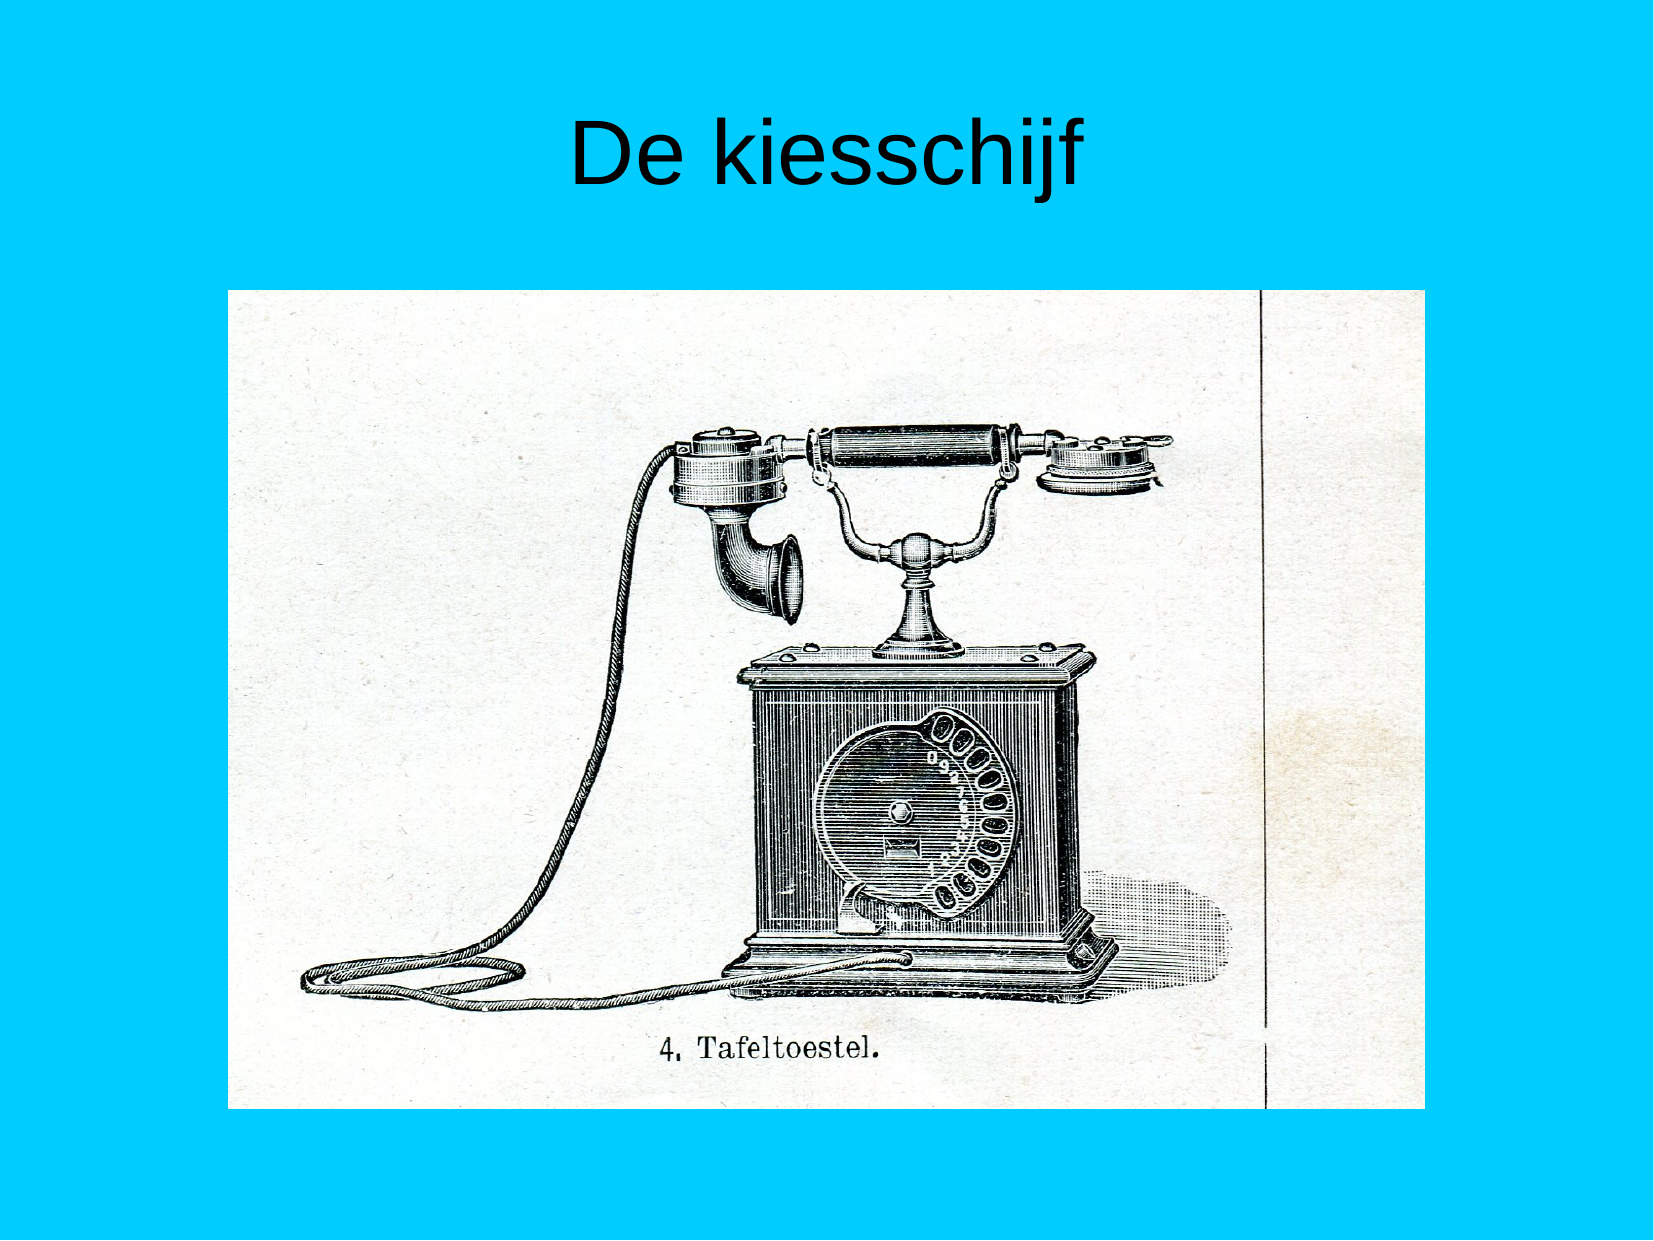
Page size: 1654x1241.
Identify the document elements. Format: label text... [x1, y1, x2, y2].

title De kiesschijf [82, 49, 1571, 257]
picture [229, 291, 1424, 1108]
